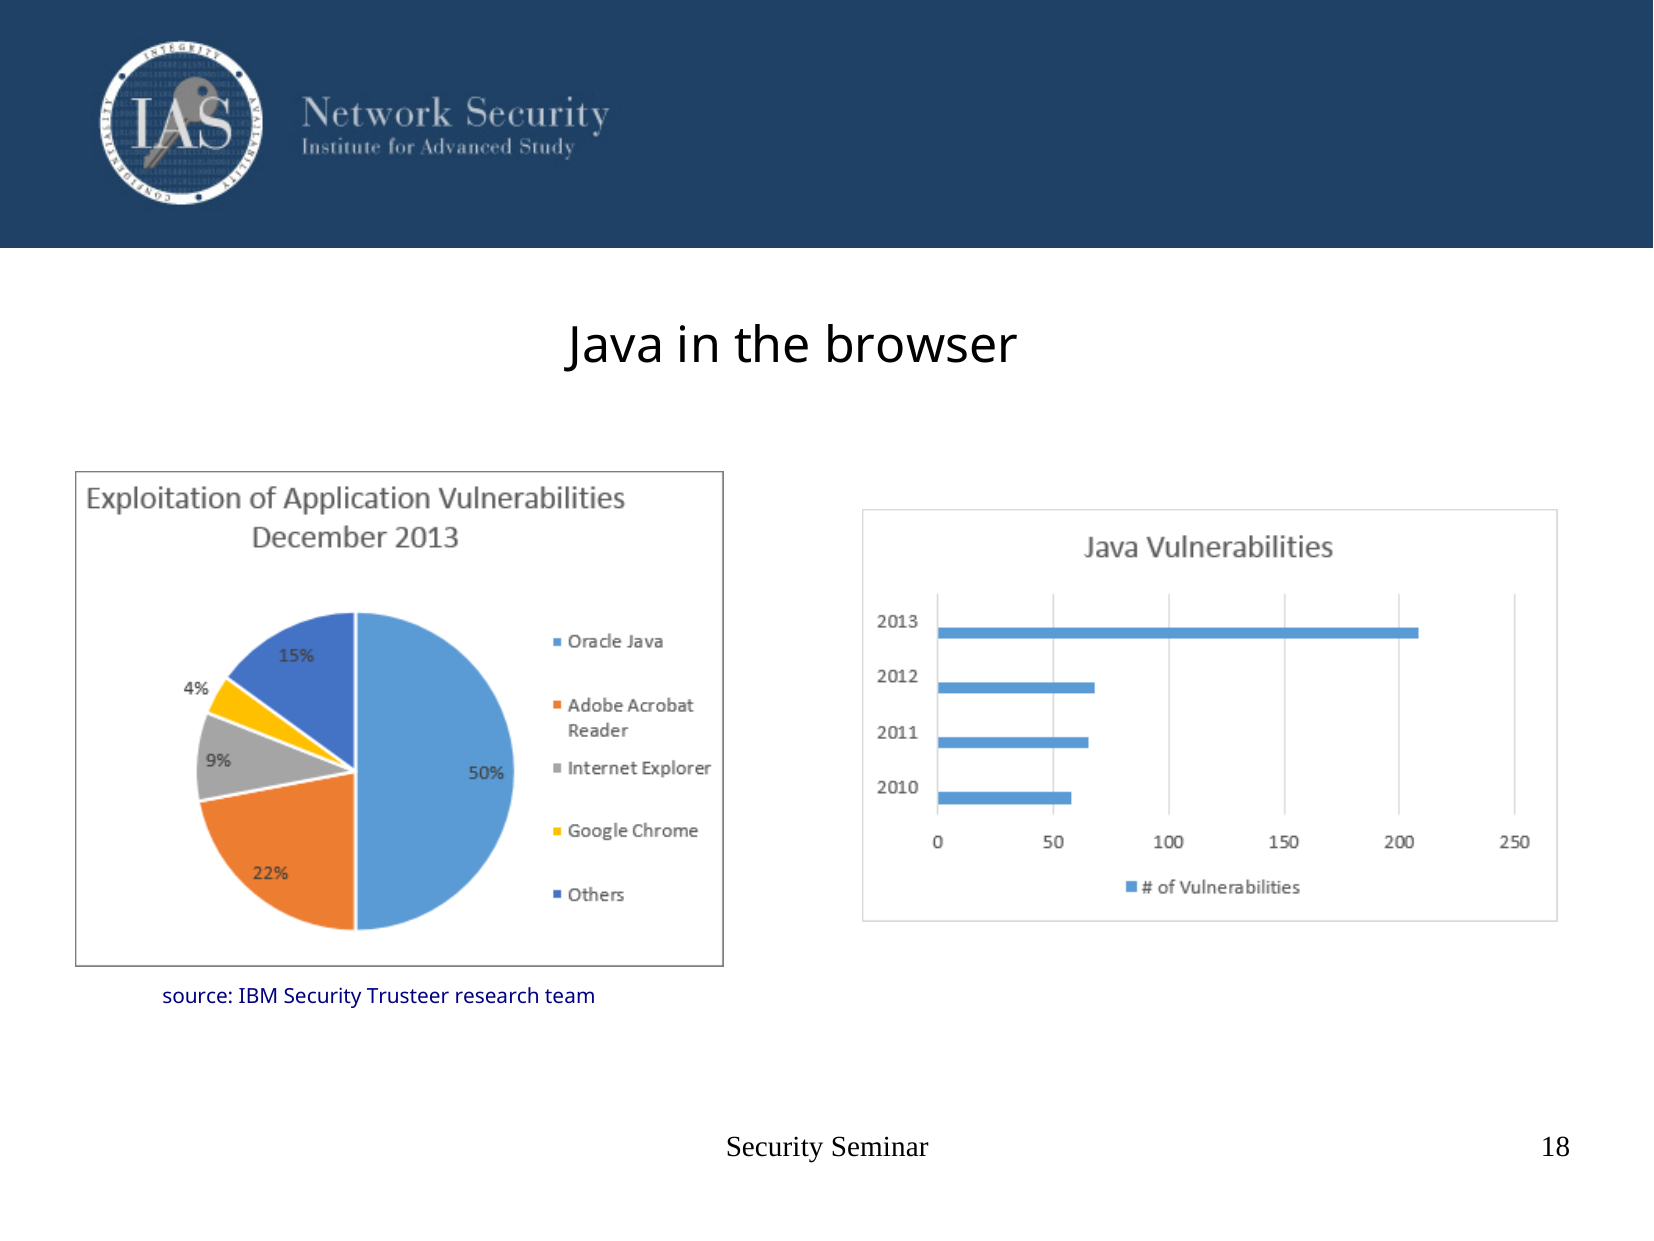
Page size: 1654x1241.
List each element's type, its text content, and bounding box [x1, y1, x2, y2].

text_box source: IBM Security Trusteer research team [147, 973, 638, 1013]
title Java in the browser [49, 239, 1538, 447]
picture [862, 509, 1558, 922]
picture [75, 471, 724, 968]
picture [0, 0, 1653, 248]
